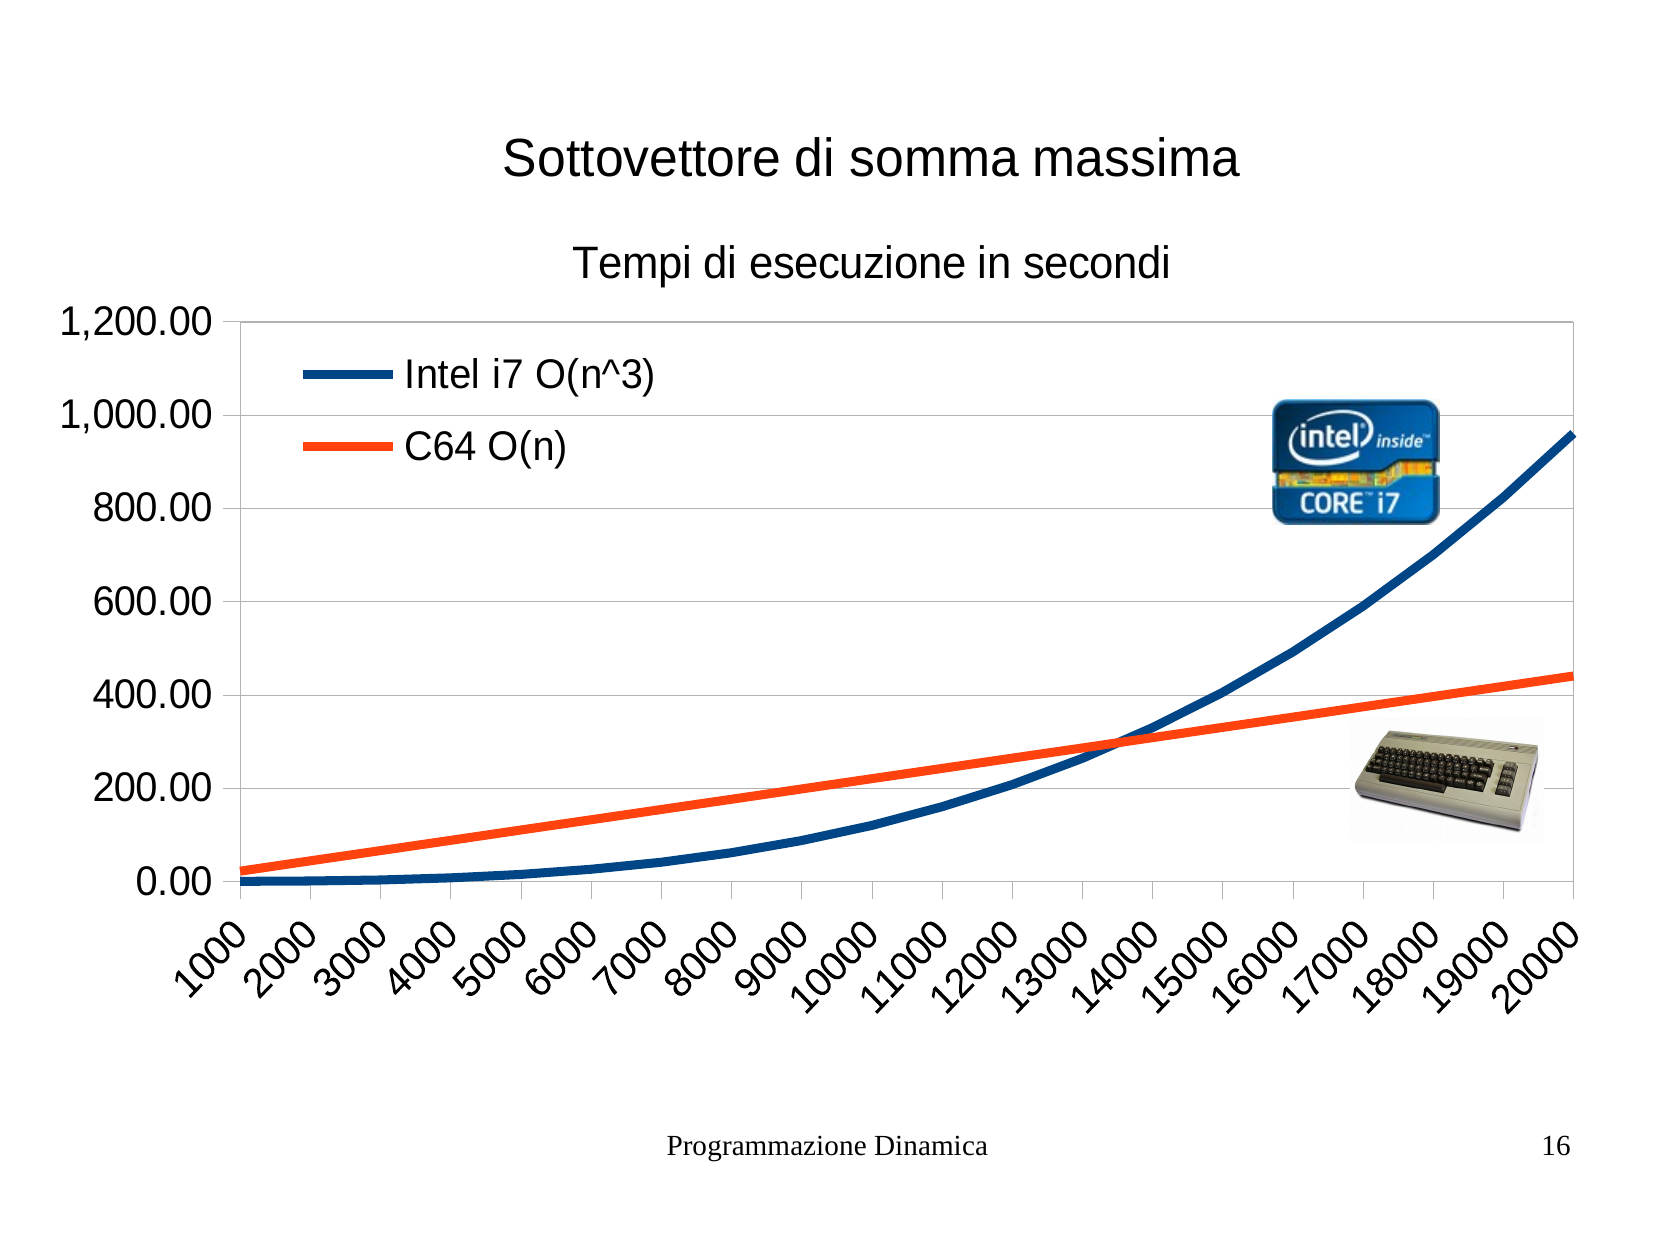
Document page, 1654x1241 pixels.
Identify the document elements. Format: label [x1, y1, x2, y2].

picture [59, 75, 1624, 1068]
